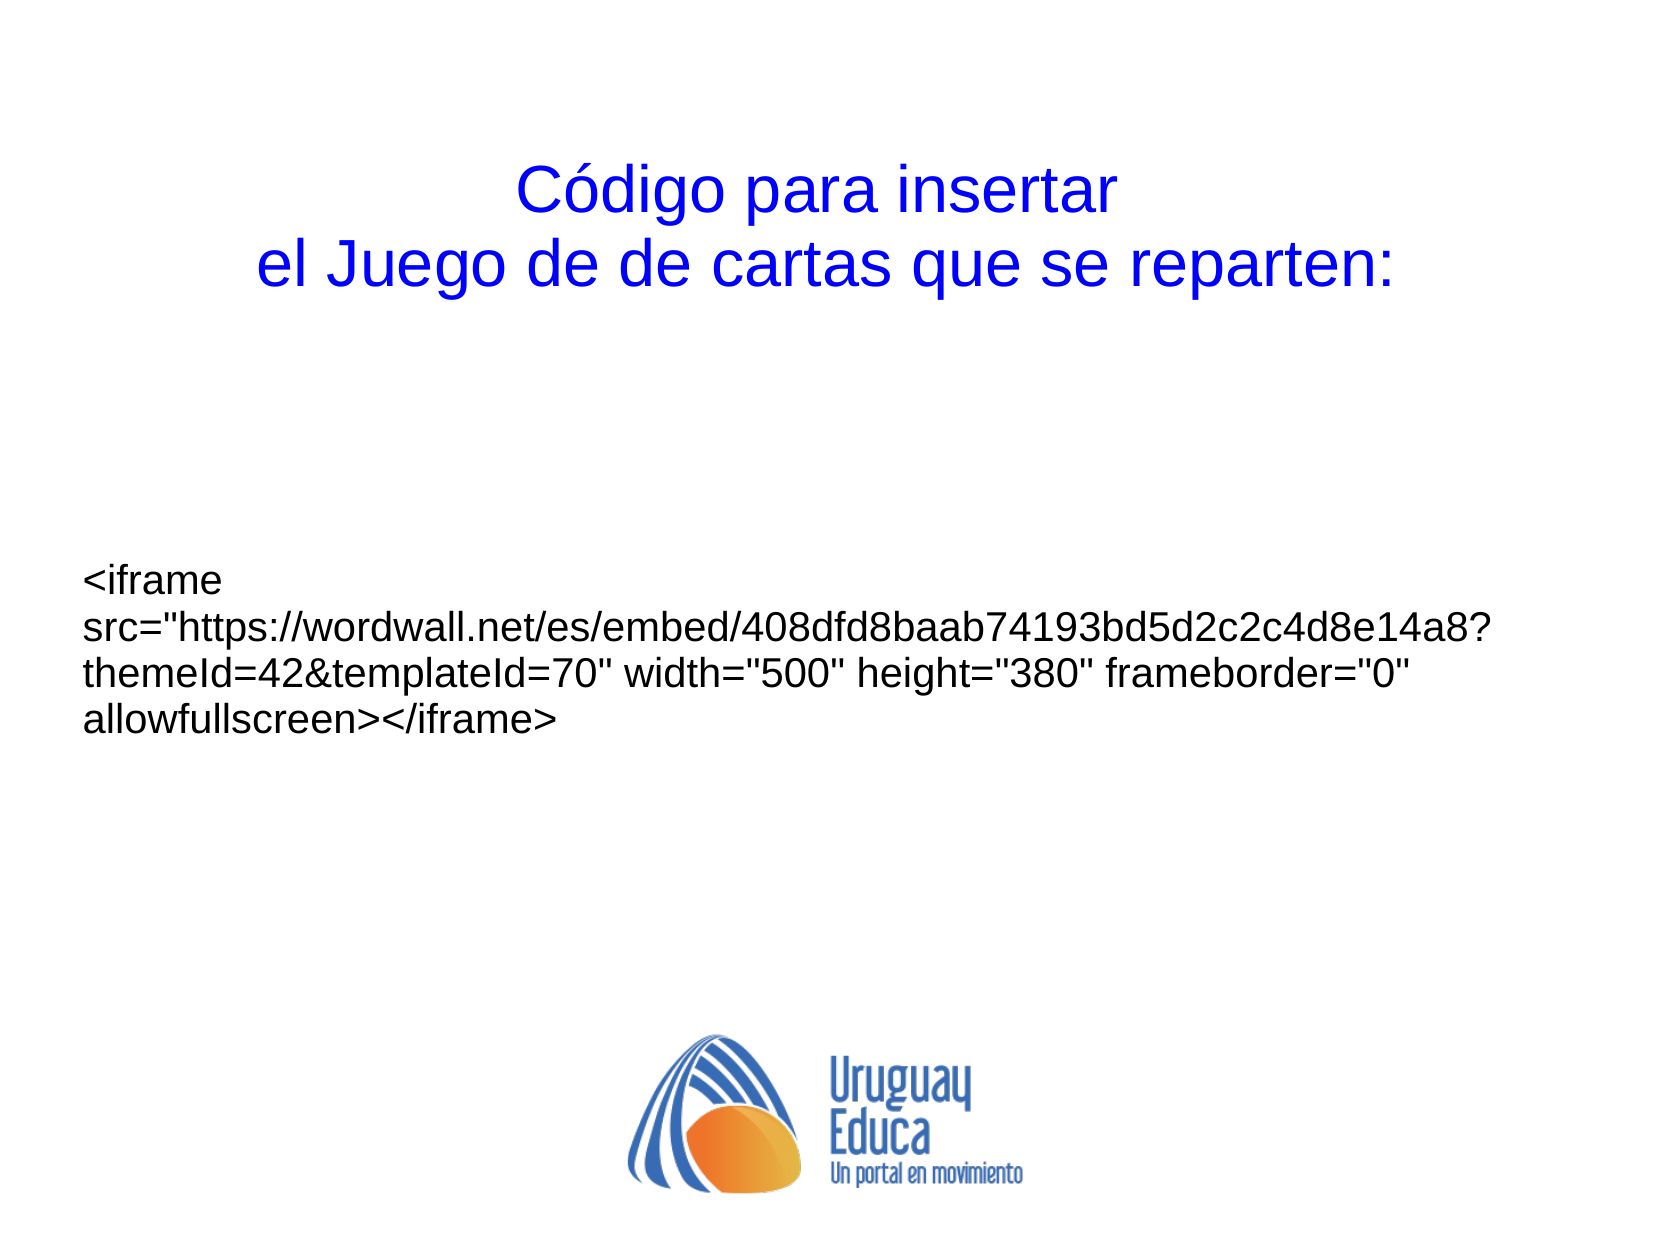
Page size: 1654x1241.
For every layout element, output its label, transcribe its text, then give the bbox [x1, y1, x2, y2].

picture [622, 1010, 1032, 1241]
subtitle <iframe src="https://wordwall.net/es/embed/408dfd8baab74193bd5d2c2c4d8e14a8?themeId=42&templateId=70" width="500" height="380" frameborder="0" allowfullscreen></iframe> [82, 290, 1571, 1010]
title Código para insertar el Juego de de cartas que se reparten: [82, 39, 1571, 290]
